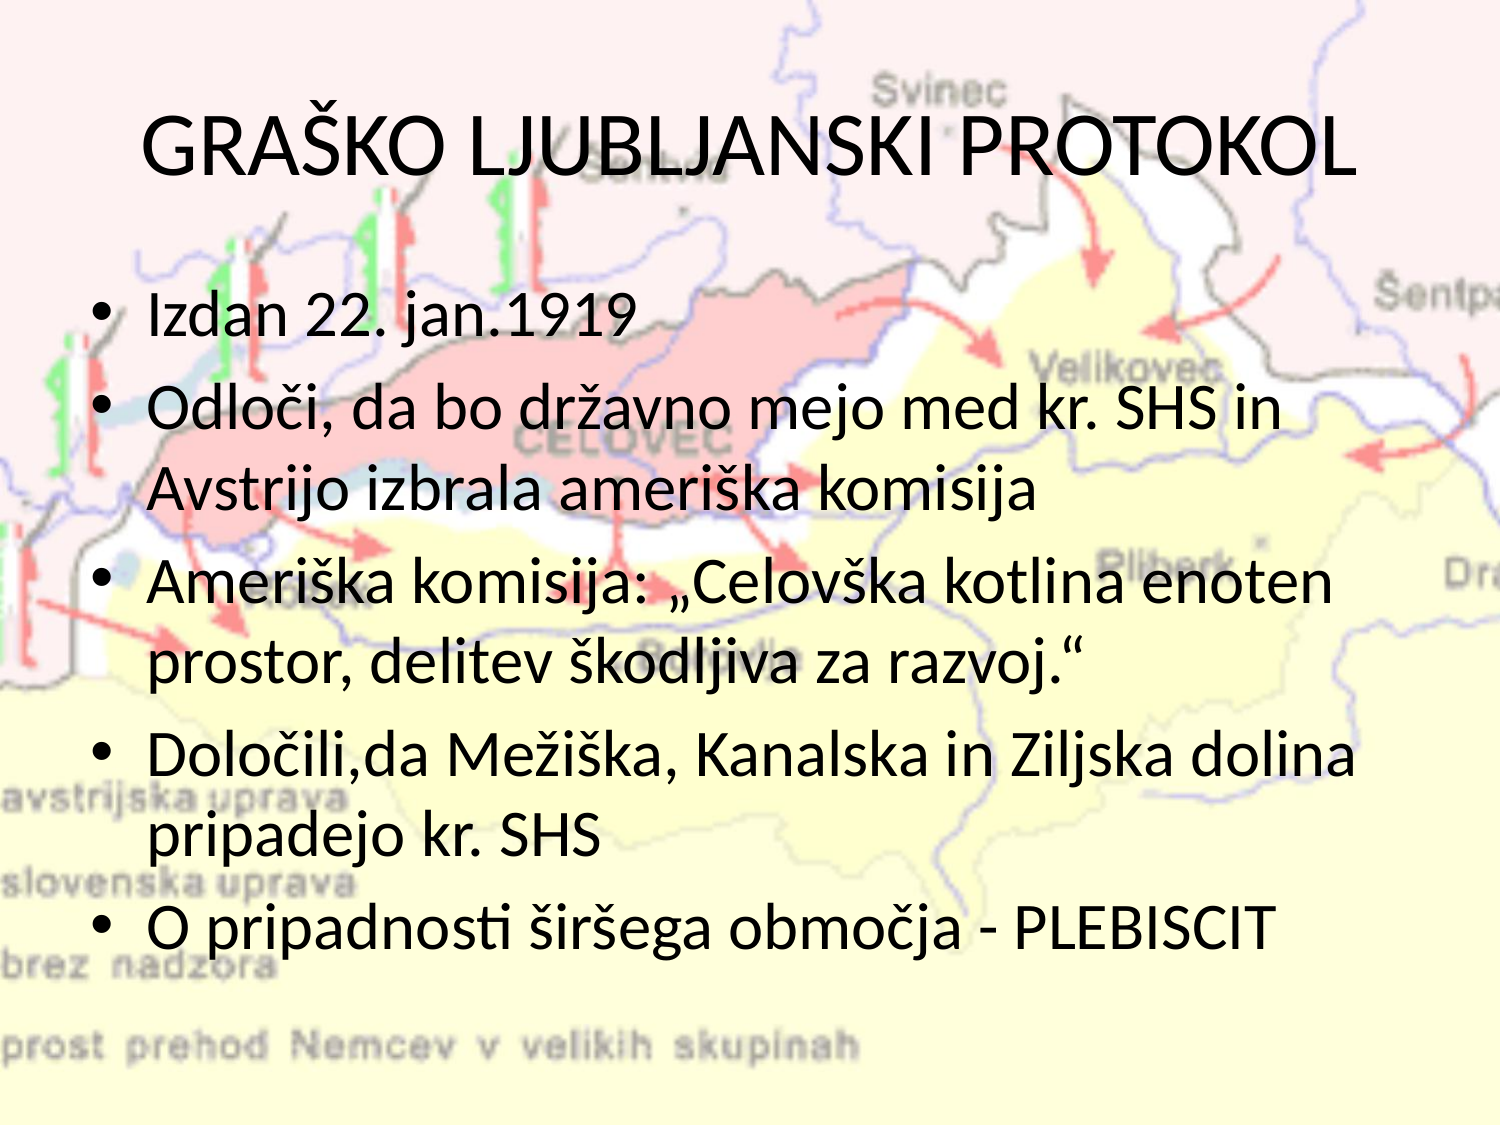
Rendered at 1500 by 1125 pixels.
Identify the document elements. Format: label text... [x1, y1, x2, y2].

list Izdan 22. jan.1919 Odloči, da bo državno mejo med kr. SHS in Avstrijo izbrala ameriška komisija Ameriška komisija: „Celovška kotlina enoten prostor, delitev škodljiva za razvoj.“ Določili,da Mežiška, Kanalska in Ziljska dolina pripadejo kr. SHS O pripadnosti širšega območja - PLEBISCIT [75, 262, 1425, 1005]
title GRAŠKO LJUBLJANSKI PROTOKOL [75, 45, 1425, 233]
picture [0, 0, 1500, 1125]
